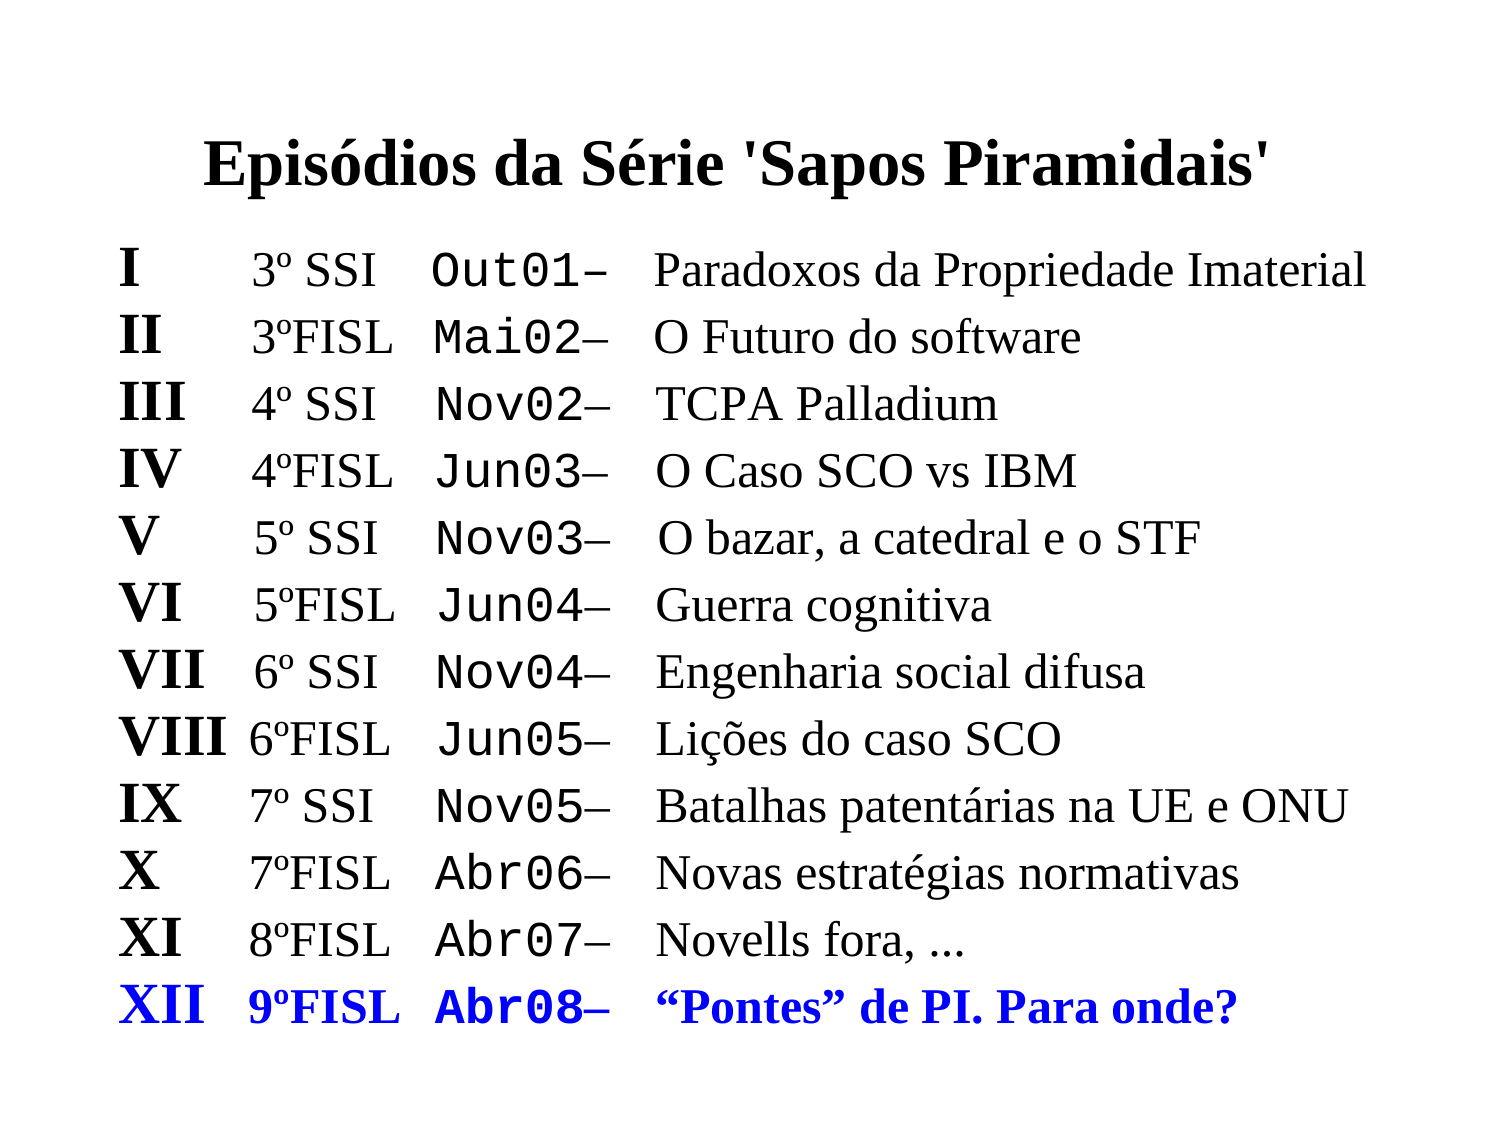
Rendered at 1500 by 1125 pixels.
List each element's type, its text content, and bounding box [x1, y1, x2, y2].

text_box I 3º SSI Out01– Paradoxos da Propriedade Imaterial II 3ºFISL Mai02– O Futuro do software III 4º SSI Nov02– TCPA Palladium IV 4ºFISL Jun03– O Caso SCO vs IBM V 5º SSI Nov03– O bazar, a catedral e o STF VI 5ºFISL Jun04– Guerra cognitiva VII 6º SSI Nov04– Engenharia social difusa VIII 6ºFISL Jun05– Lições do caso SCO IX 7º SSI Nov05– Batalhas patentárias na UE e ONU X 7ºFISL Abr06– Novas estratégias normativas XI 8ºFISL Abr07– Novells fora, ... XII 9ºFISL Abr08– “Pontes” de PI. Para onde? [103, 226, 1409, 1075]
text_box Episódios da Série 'Sapos Piramidais' [198, 125, 1278, 203]
